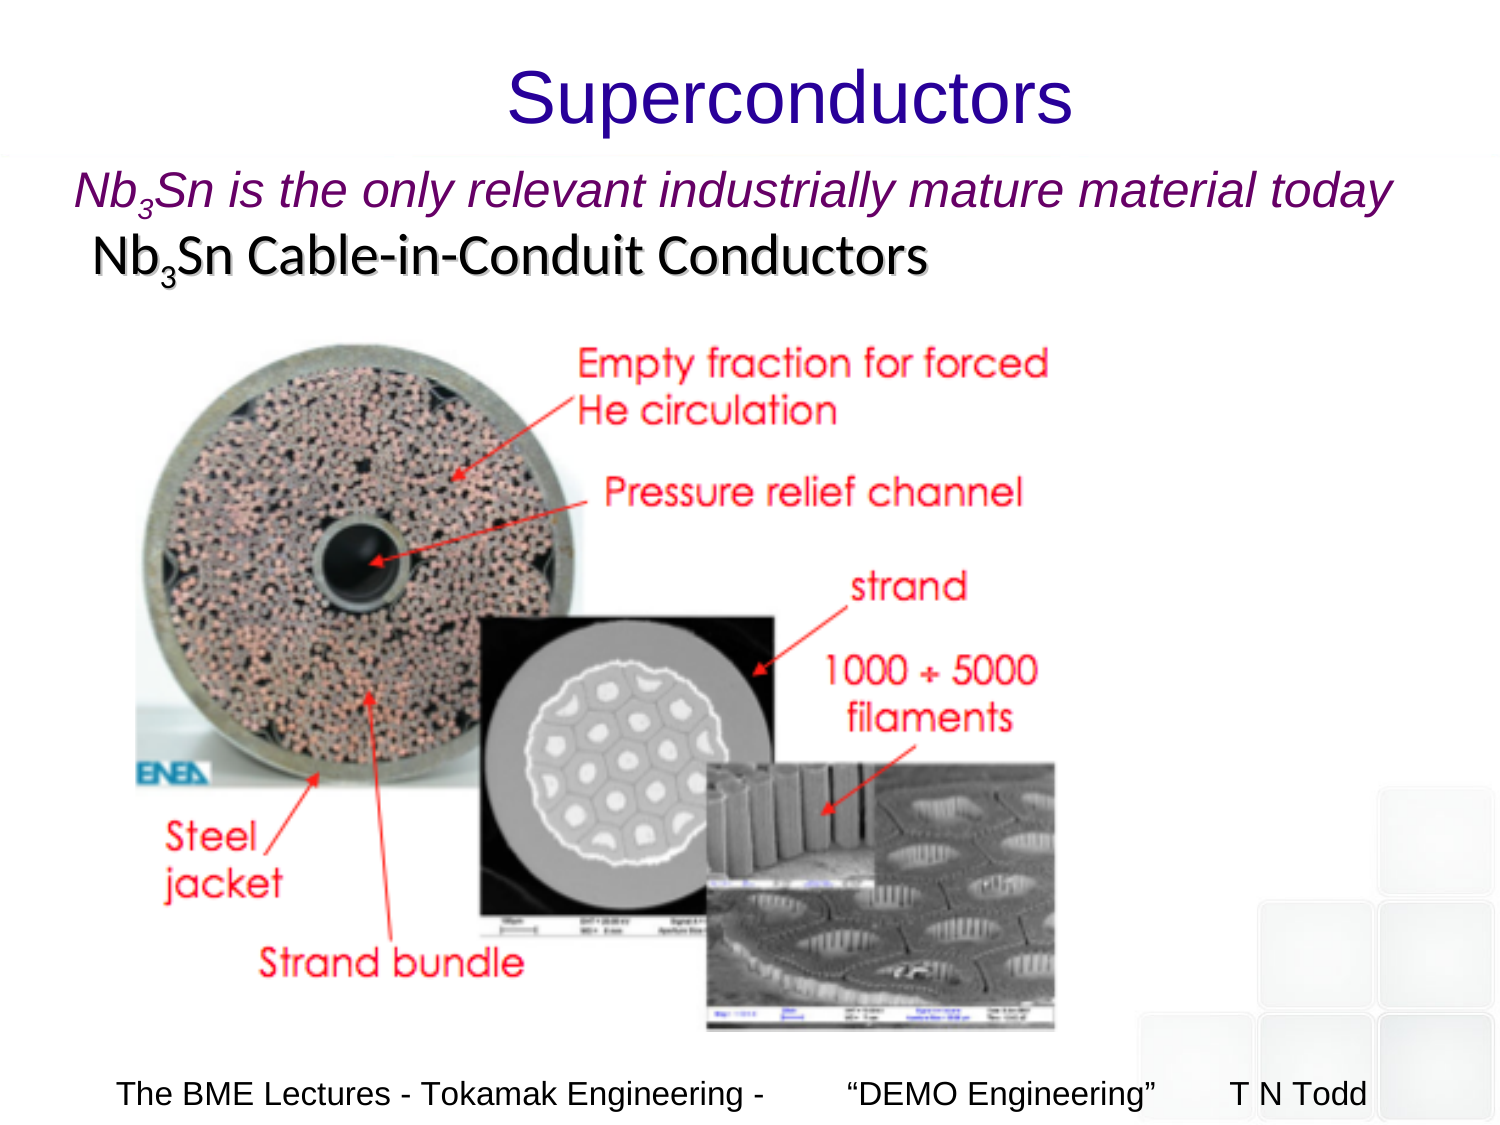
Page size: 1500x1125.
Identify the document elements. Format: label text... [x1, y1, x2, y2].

text_box Superconductors [222, 35, 1359, 152]
text_box Nb3Sn Cable-in-Conduit Conductors [76, 234, 1140, 304]
picture [0, 154, 1500, 1125]
text_box [0, 0, 1500, 154]
text_box Nb3Sn is the only relevant industrially mature material today [58, 154, 1424, 234]
